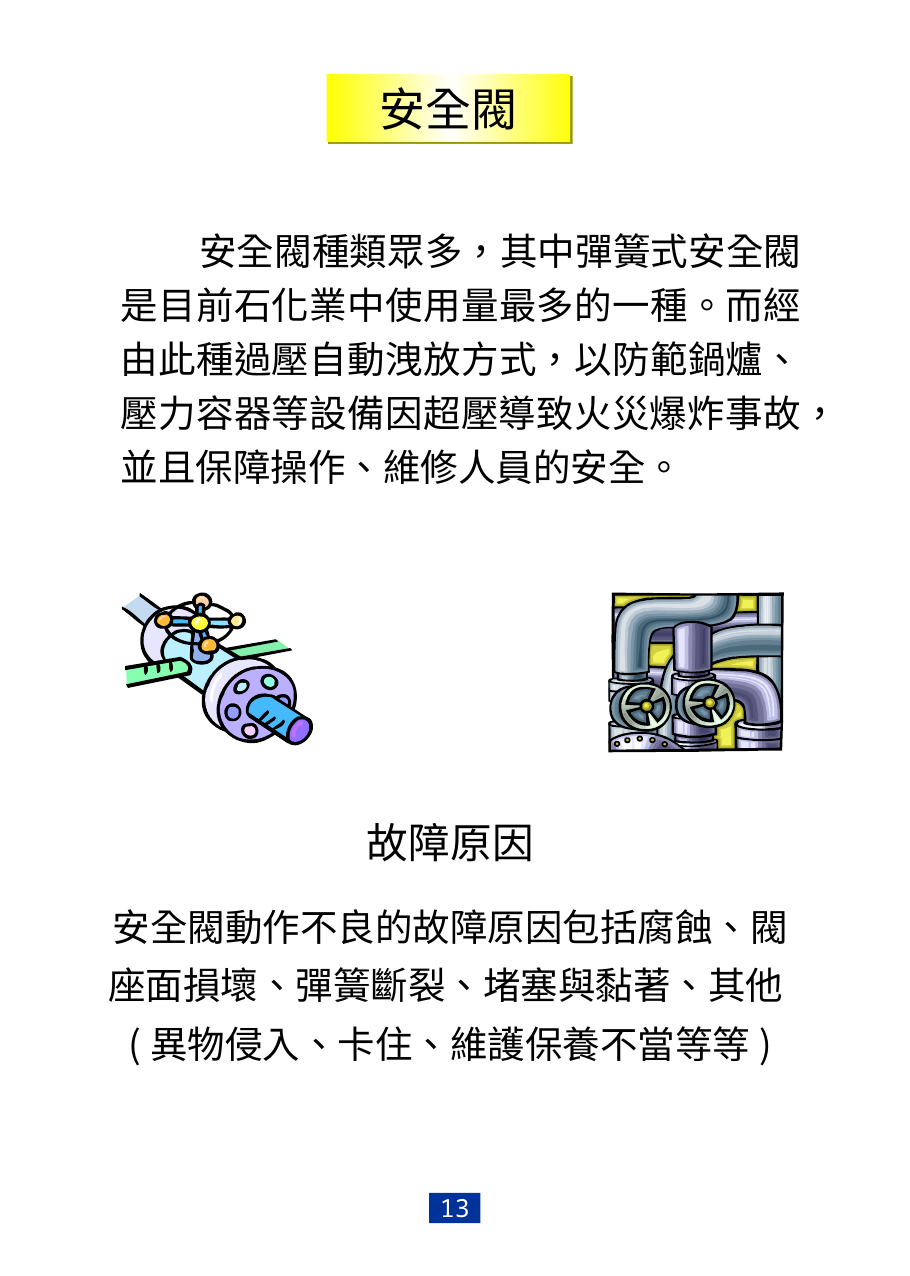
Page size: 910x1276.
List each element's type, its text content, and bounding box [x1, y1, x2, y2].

picture [121, 589, 317, 749]
text_box 安全閥種類眾多，其中彈簧式安全閥是目前石化業中使用量最多的一種。而經由此種過壓自動洩放方式，以防範鍋爐、壓力容器等設備因超壓導致火災爆炸事故，並且保障操作、維修人員的安全。 [108, 212, 814, 495]
picture [608, 589, 788, 756]
text_box 13 [429, 1192, 481, 1224]
text_box 安全閥 [326, 74, 571, 142]
text_box 故障原因 安全閥動作不良的故障原因包括腐蝕、閥座面損壞、彈簧斷裂、堵塞與黏著、其他(異物侵入、卡住、維護保養不當等等) [91, 796, 810, 1072]
